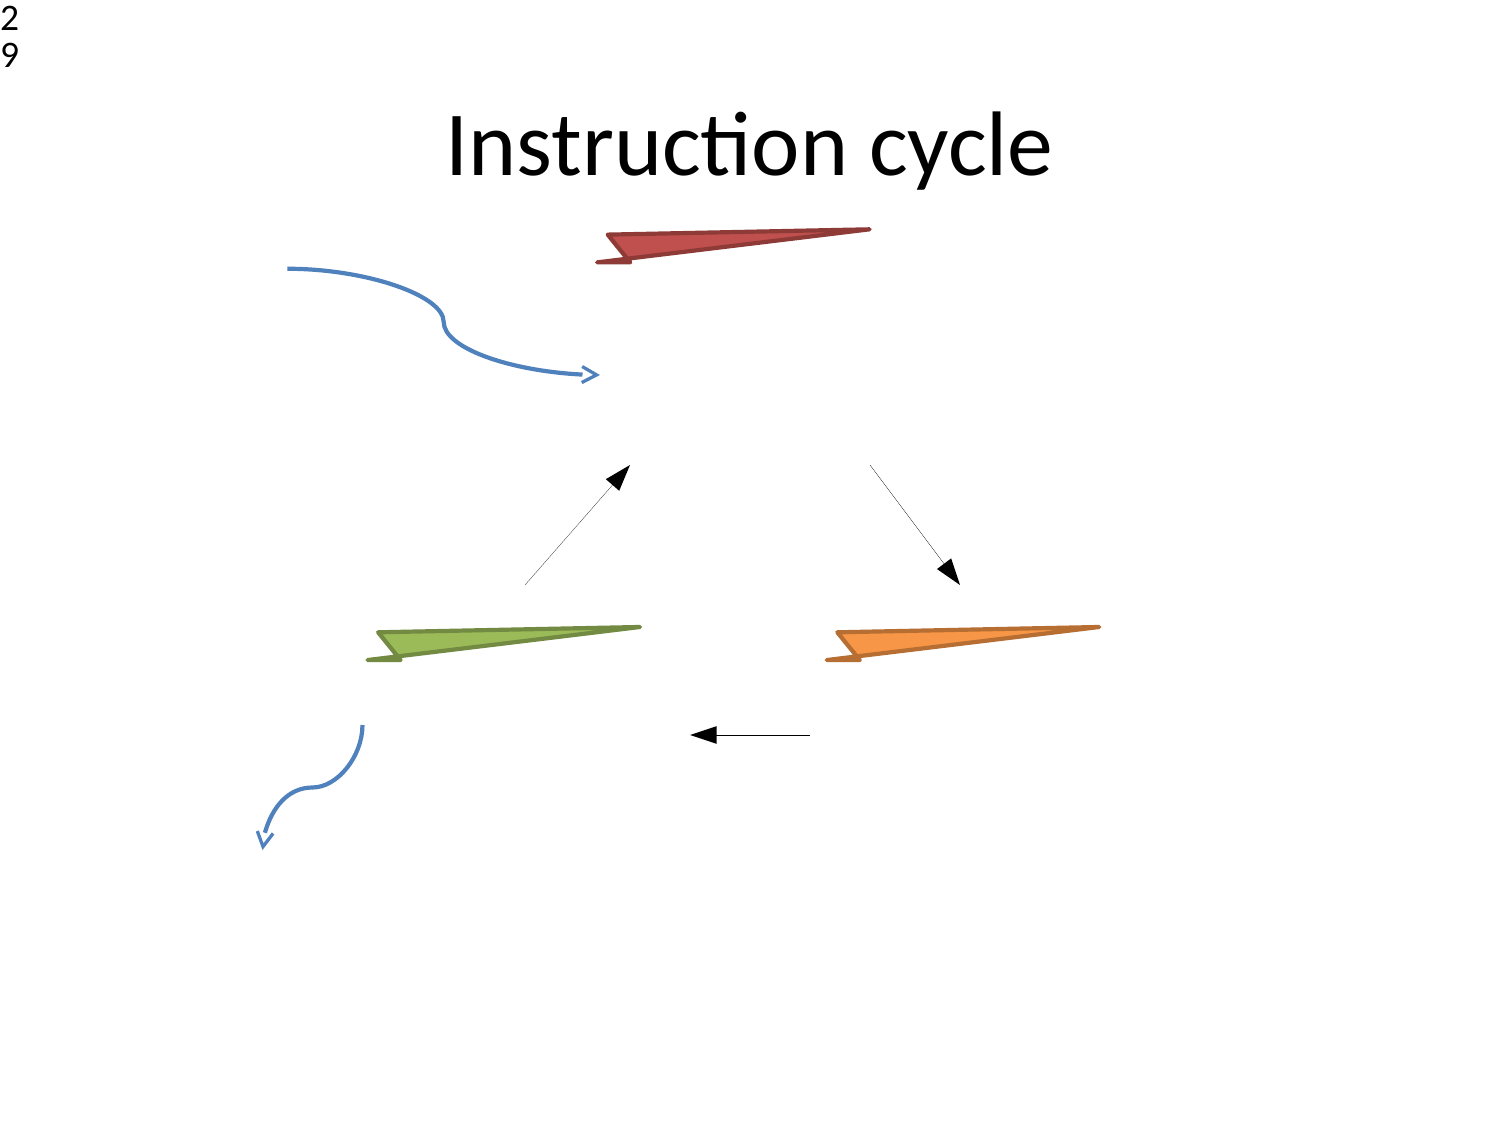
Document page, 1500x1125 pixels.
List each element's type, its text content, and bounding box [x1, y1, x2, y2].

text_box Execute – execute fetched instruction [367, 626, 641, 661]
text_box Decode – decode fetched instruction [826, 626, 1100, 661]
title Instruction cycle [75, 45, 1425, 233]
text_box Fetch – fetch next instruction from memory [597, 233, 840, 263]
